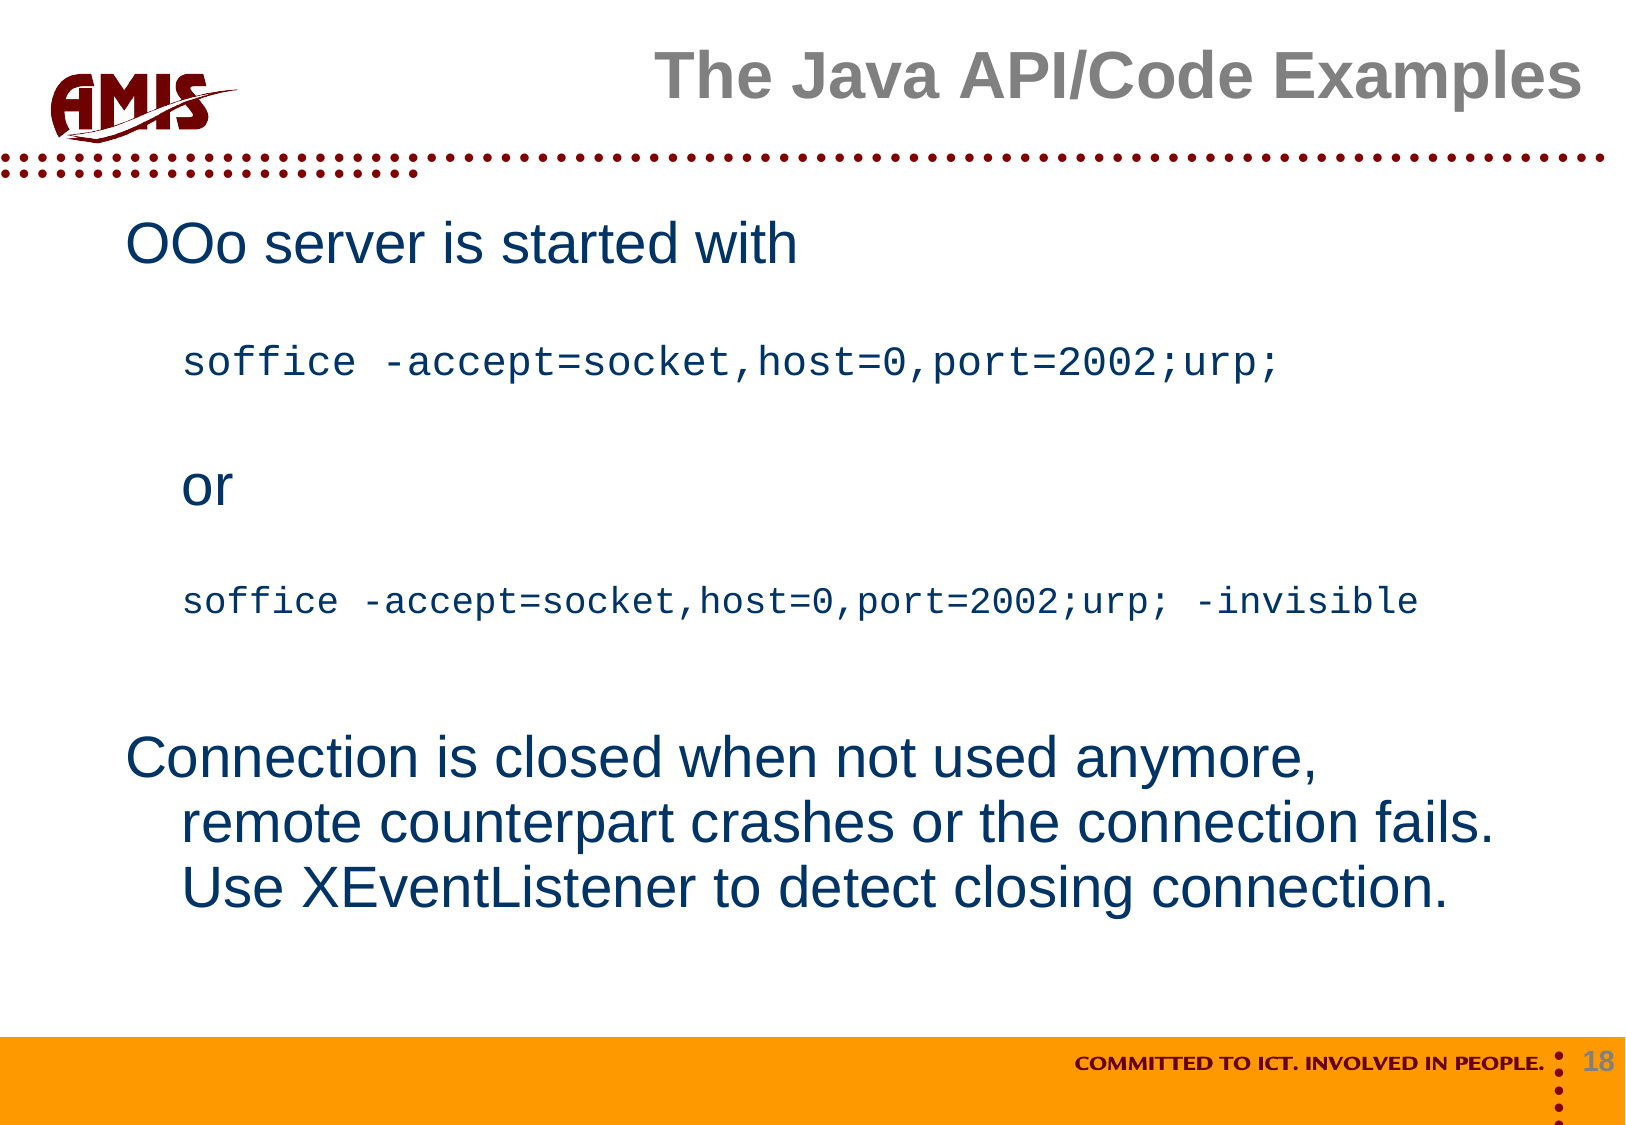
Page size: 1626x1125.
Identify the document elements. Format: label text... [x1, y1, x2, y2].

picture [1074, 1055, 1544, 1071]
title The Java API/Code Examples [262, 27, 1585, 123]
picture [50, 73, 238, 144]
list OOo server is started with soffice -accept=socket,host=0,port=2002;urp; or soffice -accept=socket,host=0,port=2002;urp; -invisible Connection is closed when not used anymore, remote counterpart crashes or the connection fails. Use XEventListener to detect closing connection. [124, 210, 1500, 1061]
